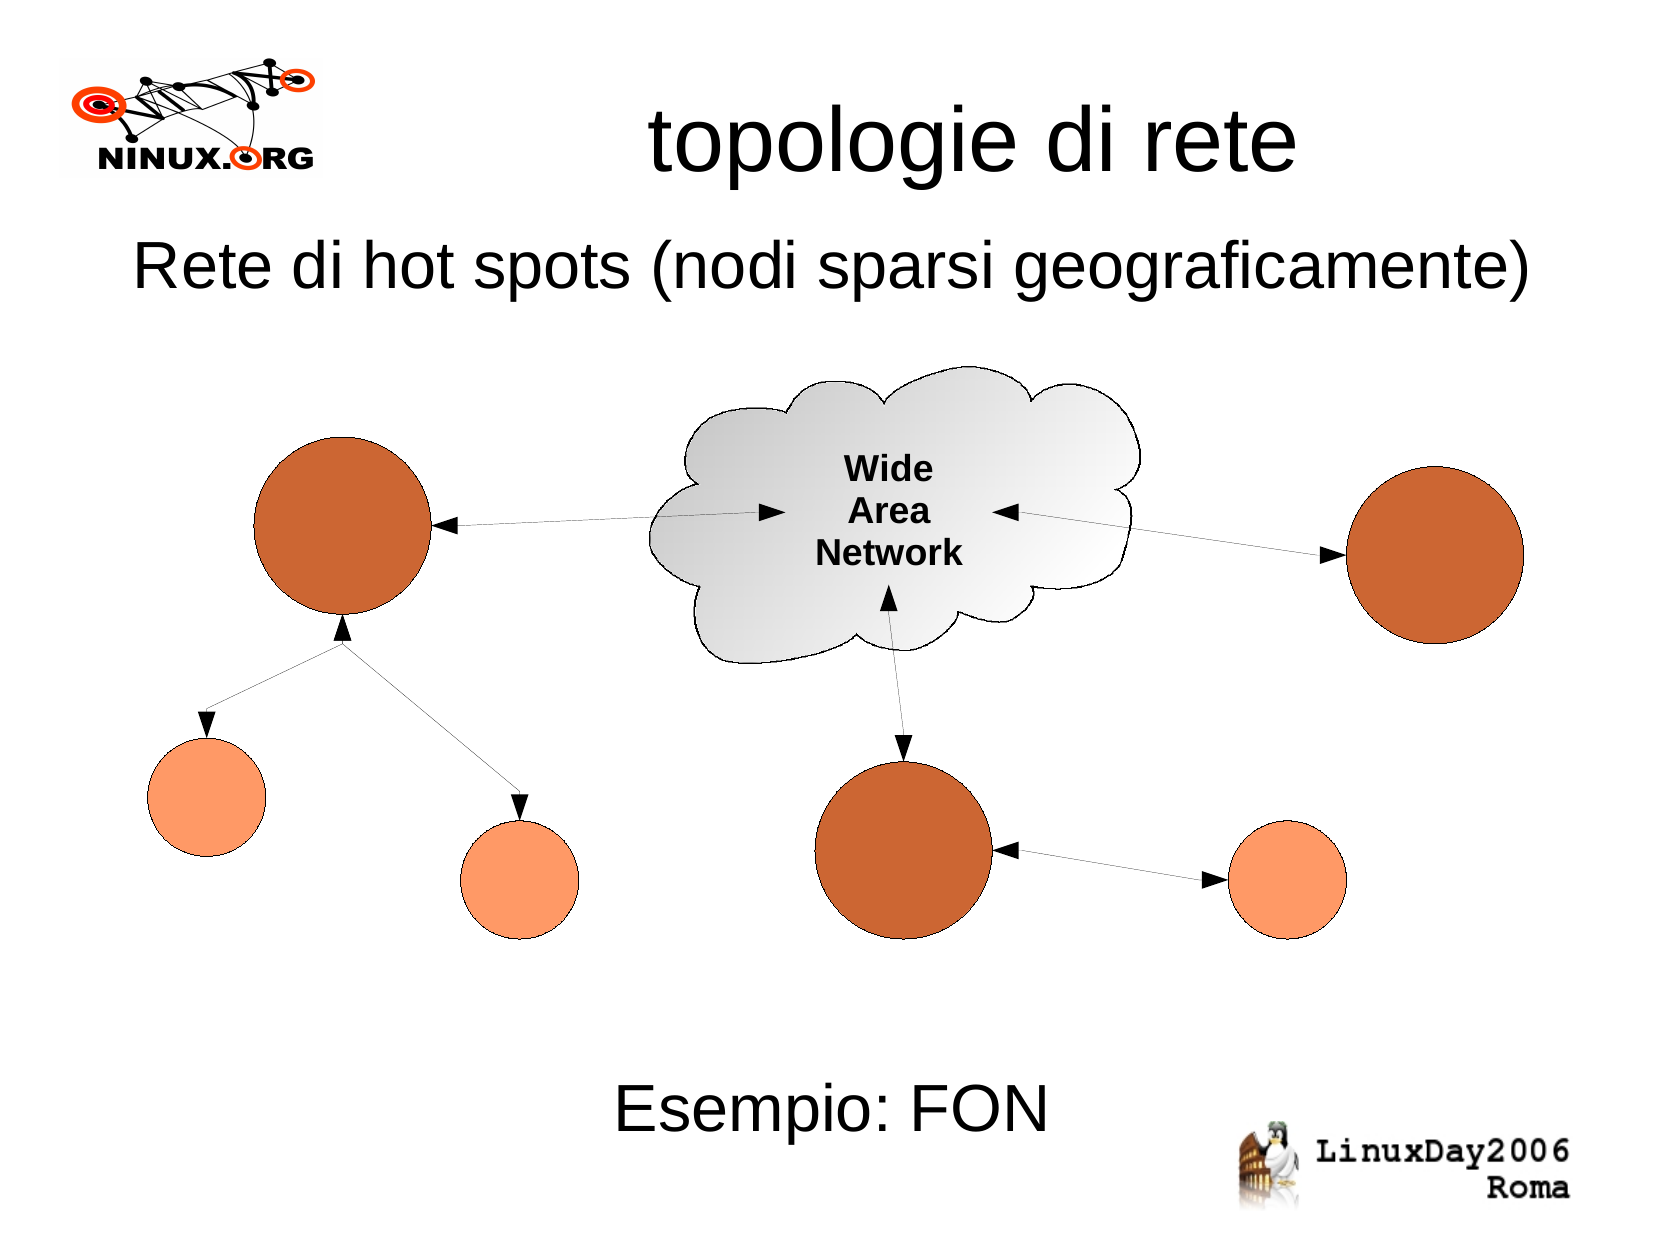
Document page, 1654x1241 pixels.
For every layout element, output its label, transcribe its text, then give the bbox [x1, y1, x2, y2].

text_box [1346, 466, 1524, 644]
picture [59, 58, 323, 178]
picture [889, 513, 1170, 674]
text_box Esempio: FON [88, 921, 1577, 1146]
text_box [460, 820, 579, 940]
title topologie di rete [383, 43, 1565, 206]
picture [608, 363, 1170, 533]
text_box [147, 738, 266, 857]
text_box Wide Area Network [785, 440, 993, 585]
text_box [1228, 820, 1347, 940]
picture [608, 513, 896, 674]
picture [1234, 1121, 1589, 1211]
text_box [253, 437, 432, 615]
text_box [814, 761, 993, 940]
subtitle Rete di hot spots (nodi sparsi geograficamente) [88, 206, 1577, 325]
